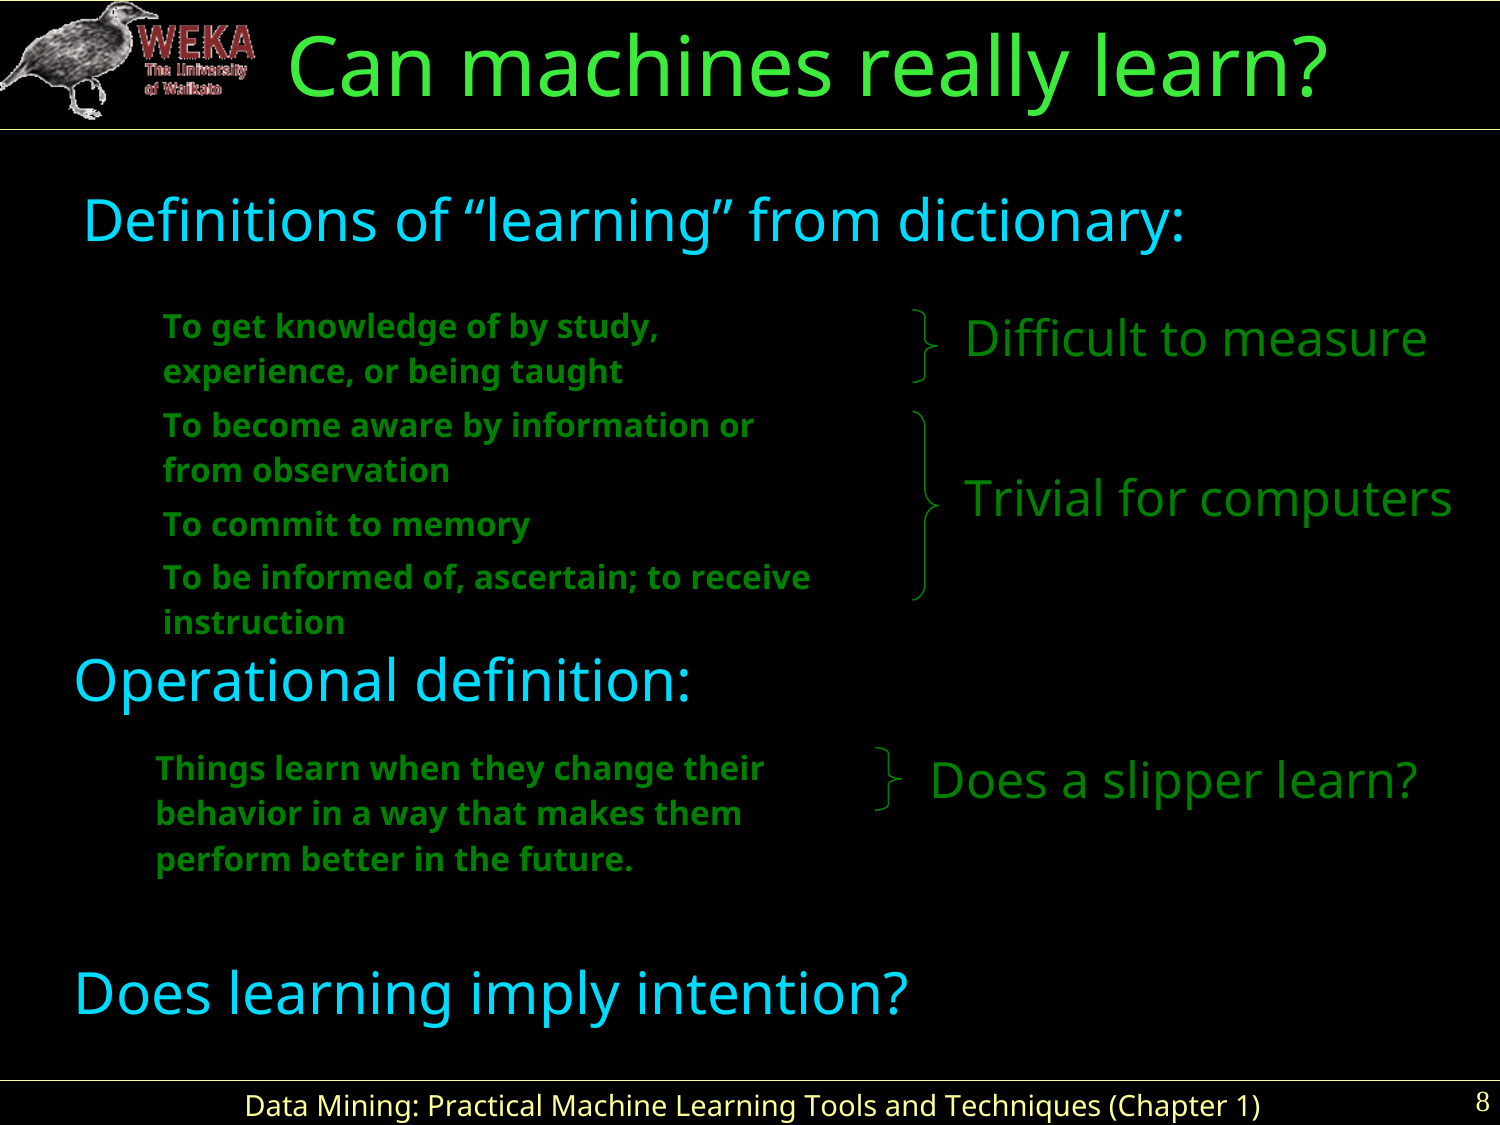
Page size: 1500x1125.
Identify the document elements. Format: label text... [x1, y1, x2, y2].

text_box Does learning imply intention? [59, 950, 1263, 1026]
text_box Things learn when they change their behavior in a way that makes them perform better in the future. [140, 738, 803, 873]
list Definitions of “learning” from dictionary: [67, 738, 1418, 1108]
picture [0, 1, 266, 129]
text_box Trivial for computers [950, 454, 1469, 539]
text_box Does a slipper learn? [915, 737, 1435, 822]
title Can machines really learn? [295, 0, 1486, 166]
list Definitions of “learning” from dictionary: [67, 177, 1418, 737]
text_box To get knowledge of by study, experience, or being taught To become aware by information or from observation To commit to memory To be informed of, ascertain; to receive instruction [147, 295, 886, 618]
text_box Operational definition: [59, 637, 1152, 738]
text_box Difficult to measure [949, 295, 1444, 379]
